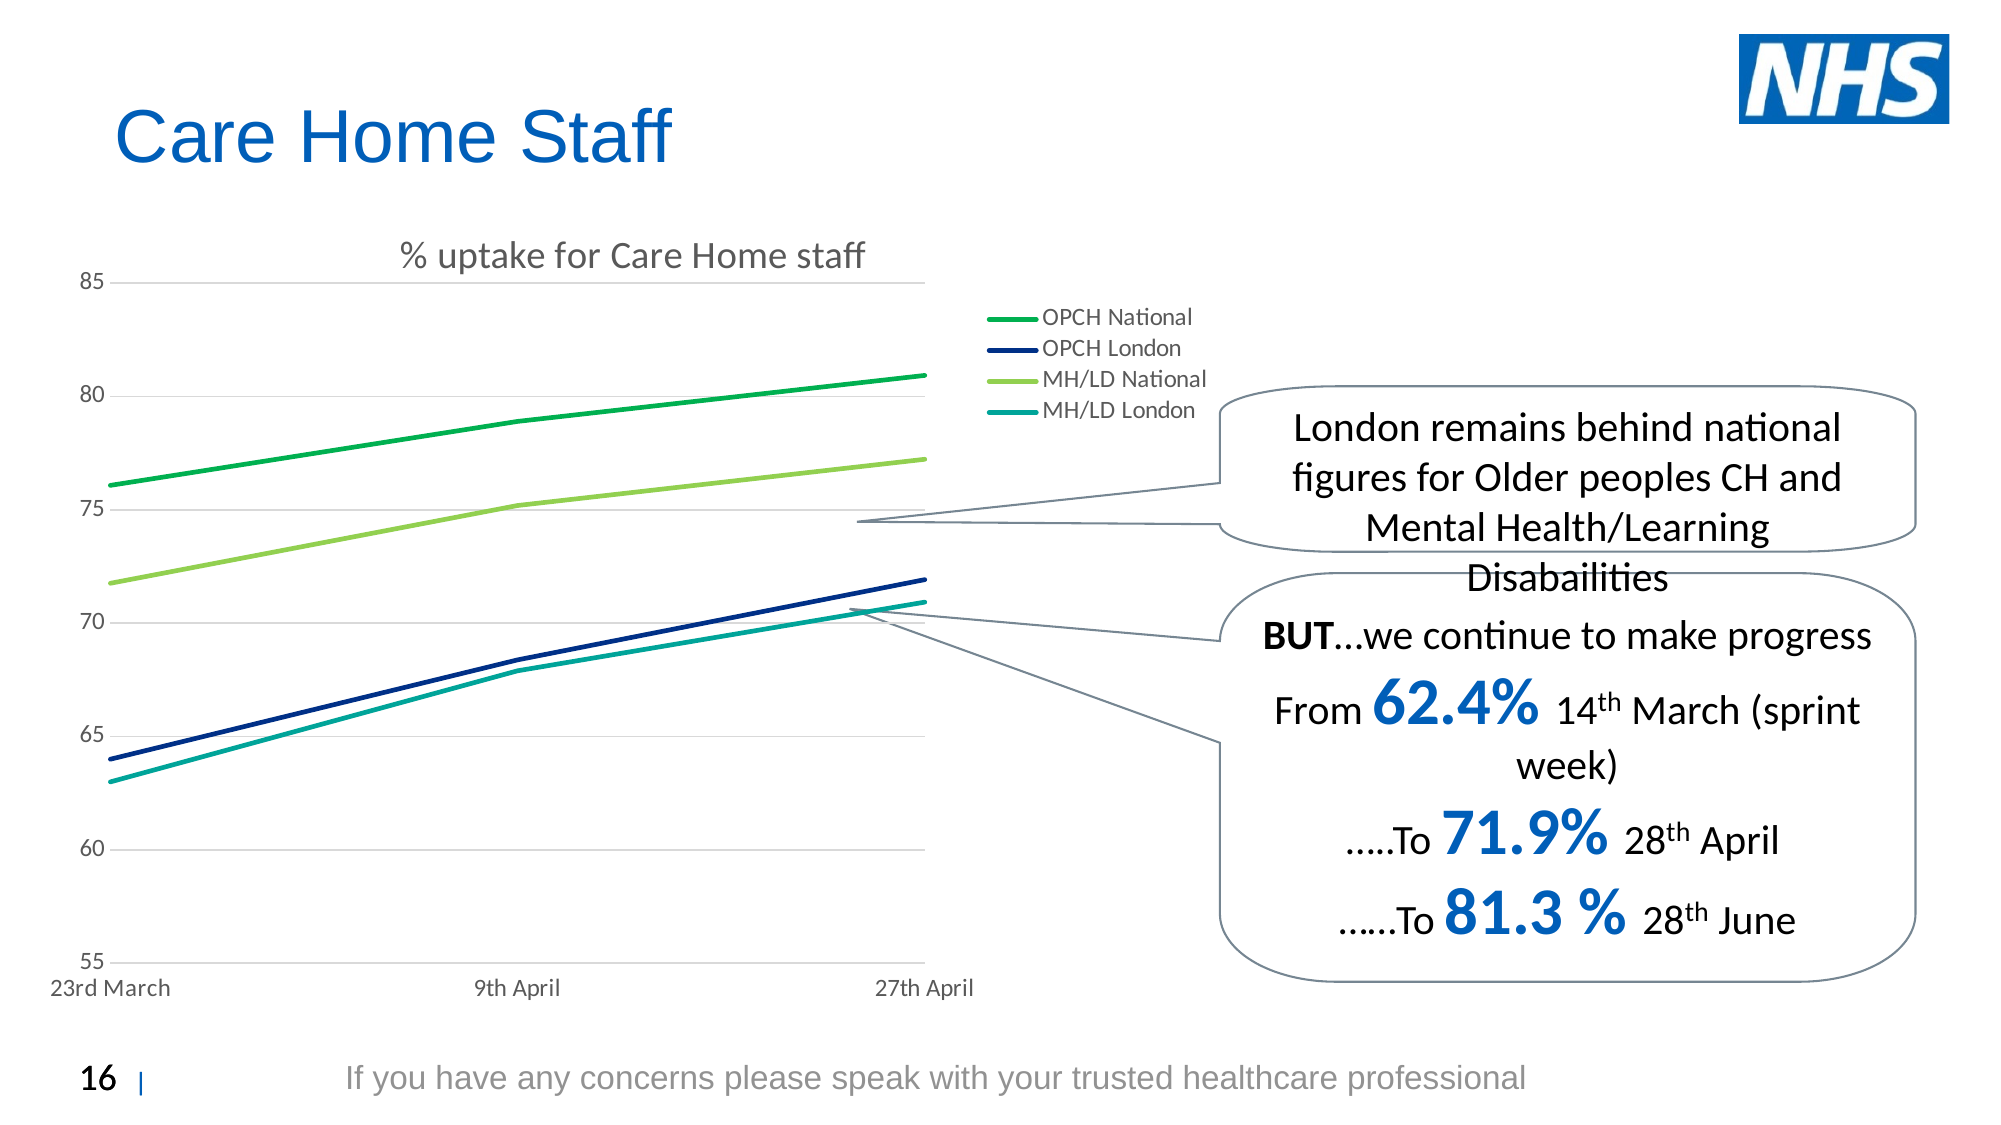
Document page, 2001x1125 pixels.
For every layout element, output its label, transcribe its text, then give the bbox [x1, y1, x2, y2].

text_box BUT…we continue to make progress From 62.4% 14th March (sprint week) …..To 71.9% 28th April ……To 81.3 % 28th June [1220, 573, 1916, 982]
text_box London remains behind national figures for Older peoples CH and Mental Health/Learning Disabailities [856, 386, 1916, 552]
chart [47, 202, 1220, 1008]
title Care Home Staff [99, 90, 1537, 191]
